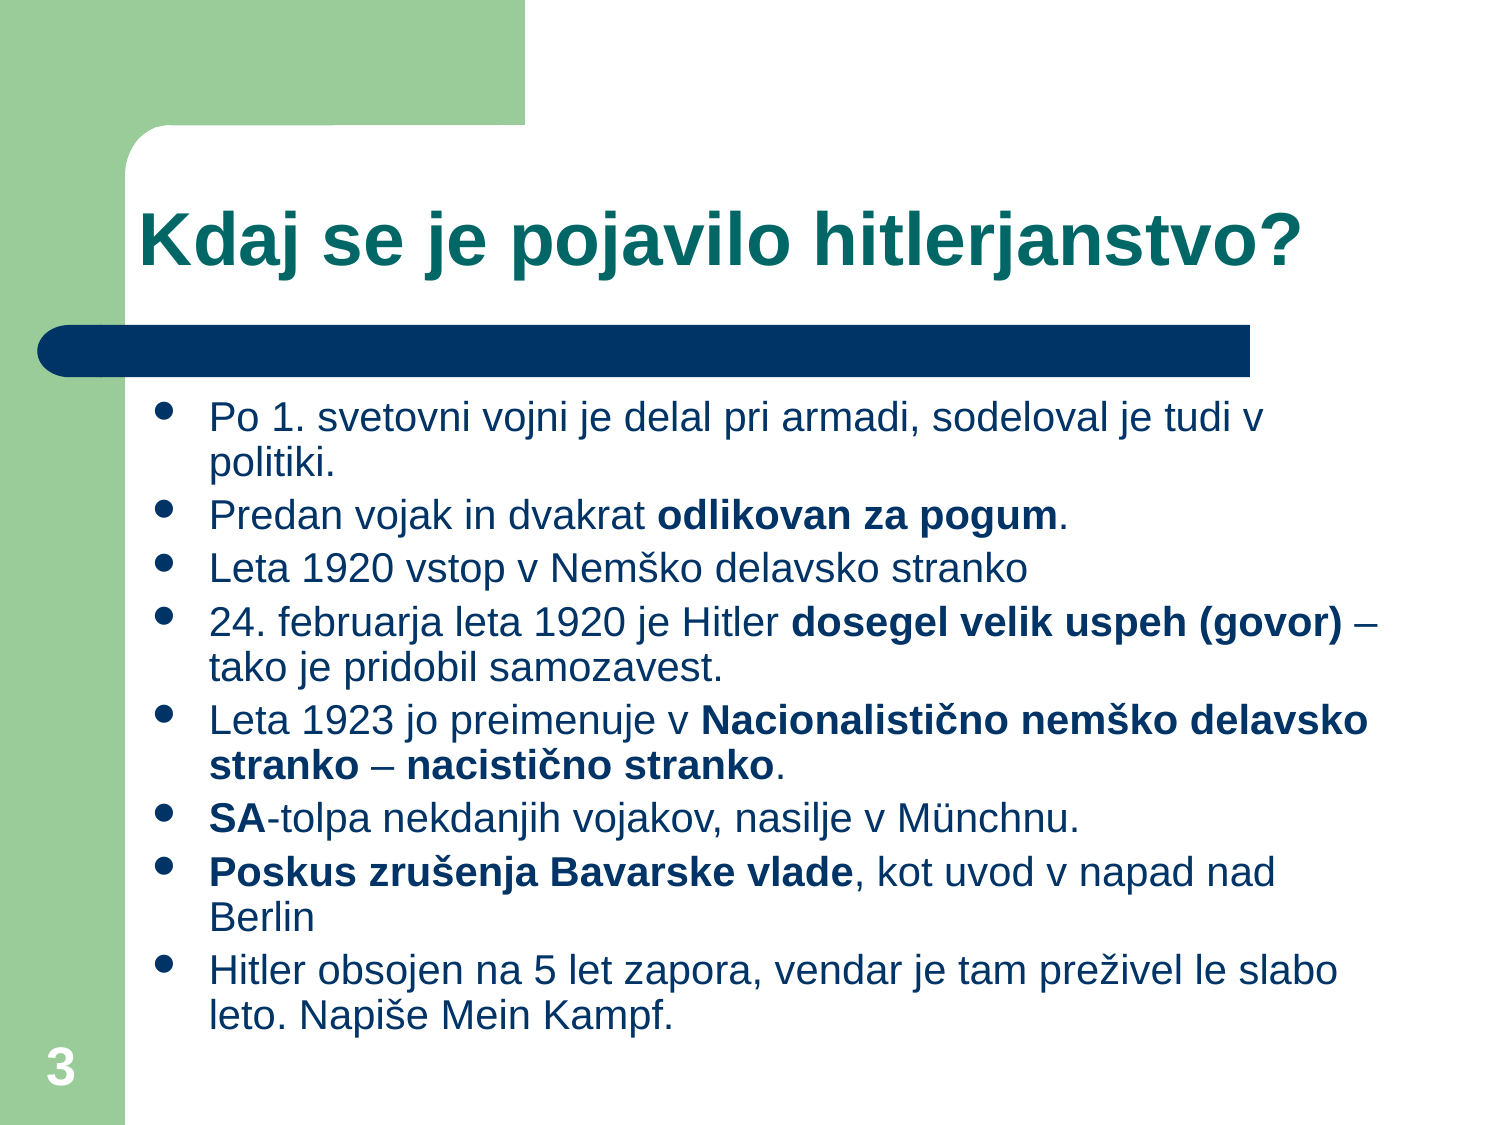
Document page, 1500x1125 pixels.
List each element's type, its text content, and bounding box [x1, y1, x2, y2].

list Po 1. svetovni vojni je delal pri armadi, sodeloval je tudi v politiki. Predan vojak in dvakrat odlikovan za pogum. Leta 1920 vstop v Nemško delavsko stranko 24. februarja leta 1920 je Hitler dosegel velik uspeh (govor) – tako je pridobil samozavest. Leta 1923 jo preimenuje v Nacionalistično nemško delavsko stranko – nacistično stranko. SA-tolpa nekdanjih vojakov, nasilje v Münchnu. Poskus zrušenja Bavarske vlade, kot uvod v napad nad Berlin Hitler obsojen na 5 let zapora, vendar je tam preživel le slabo leto. Napiše Mein Kampf. [137, 387, 1400, 1094]
title Kdaj se je pojavilo hitlerjanstvo? [123, 101, 1424, 290]
slide_number <number> [13, 1023, 111, 1105]
